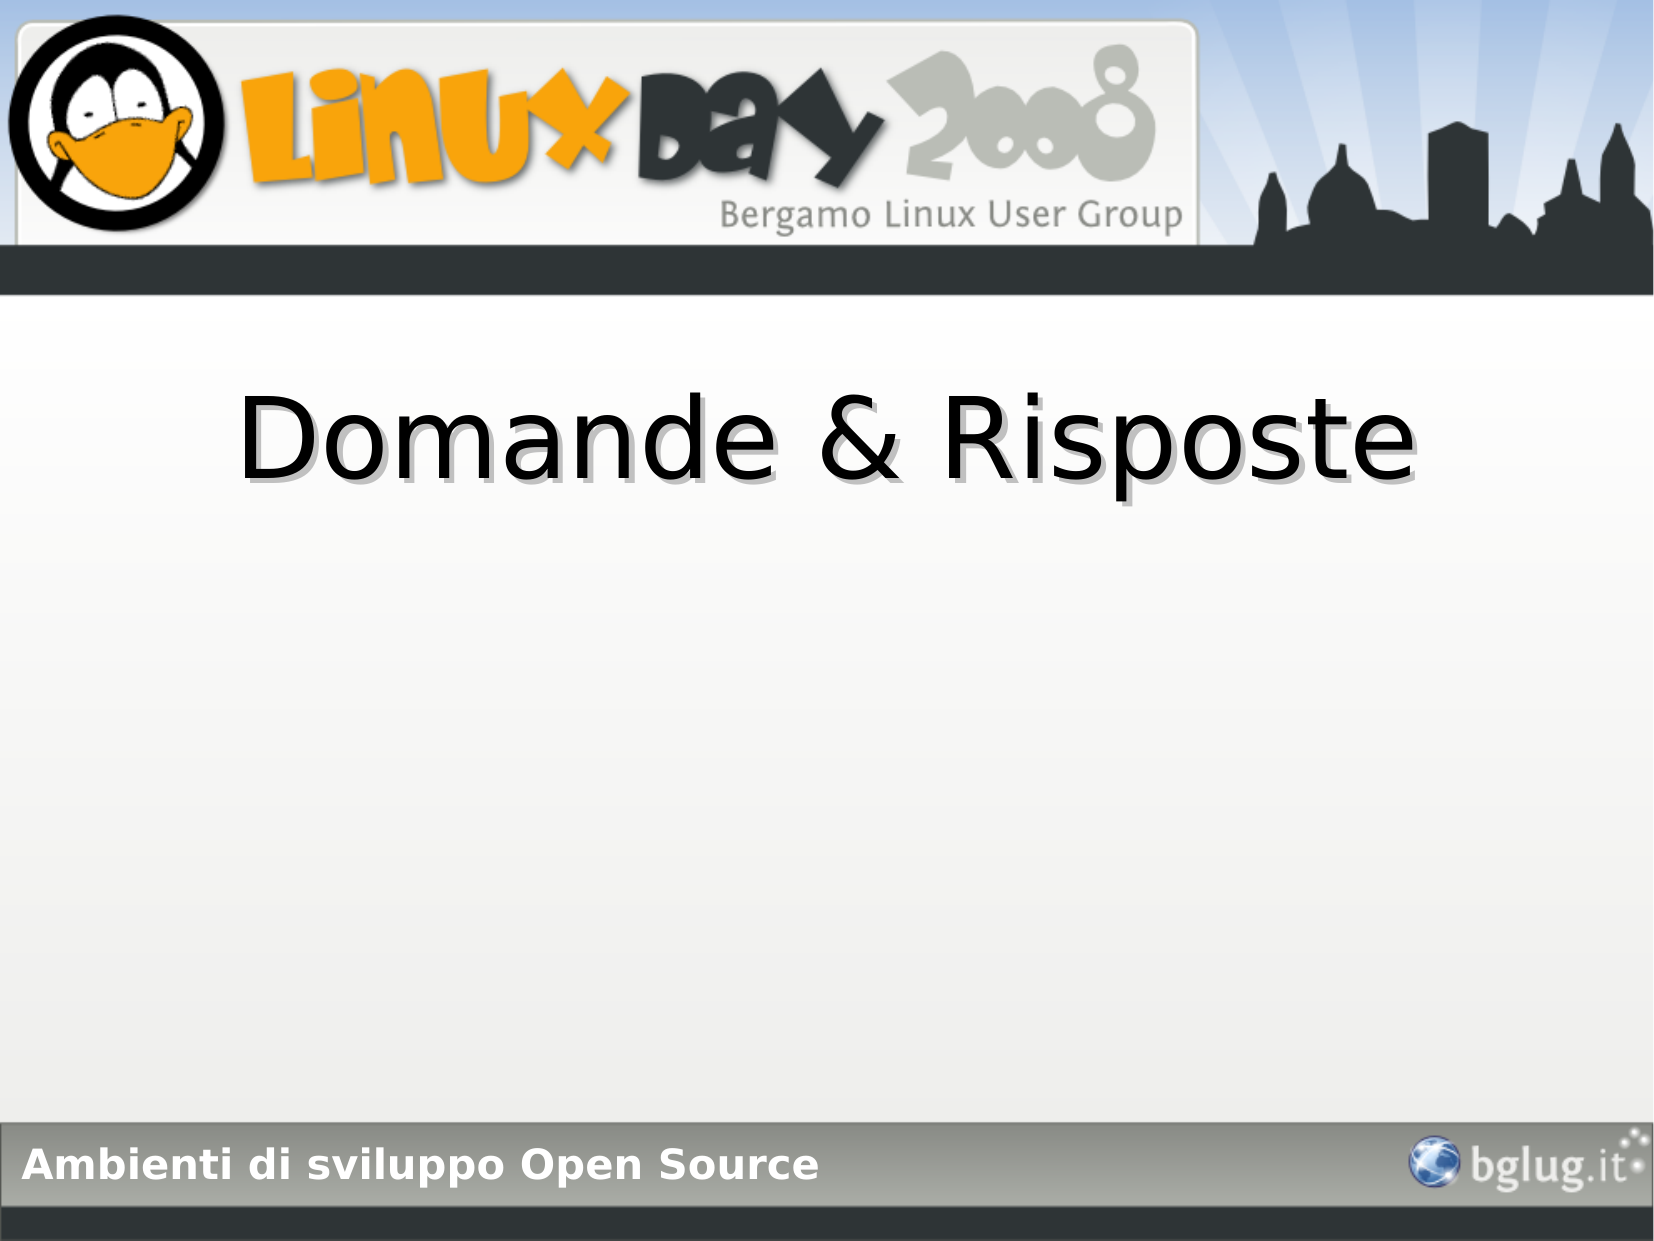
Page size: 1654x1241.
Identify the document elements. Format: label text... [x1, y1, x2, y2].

picture [0, 0, 1654, 1241]
text_box Domande & Risposte [219, 366, 1312, 507]
text_box Ambienti di sviluppo Open Source [6, 1133, 719, 1196]
